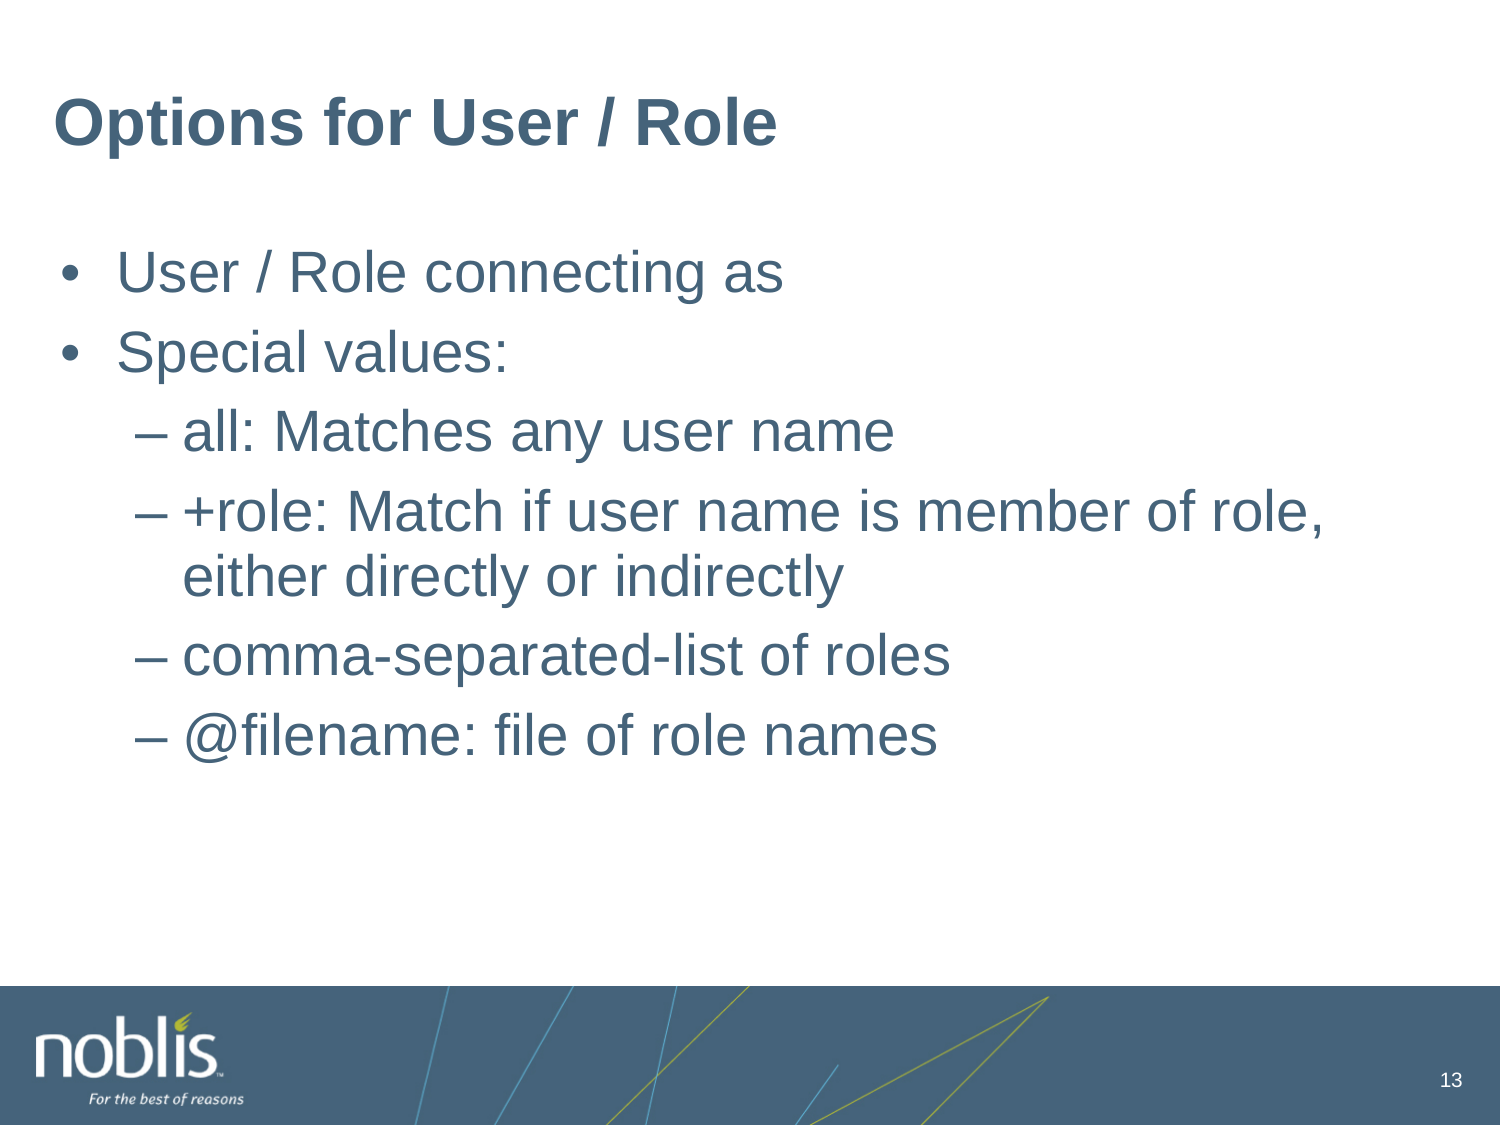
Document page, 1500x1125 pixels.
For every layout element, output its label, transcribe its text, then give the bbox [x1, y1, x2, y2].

picture [0, 986, 1500, 1125]
list User / Role connecting as Special values: all: Matches any user name +role: Match if user name is member of role, either directly or indirectly comma-separated-list of roles @filename: file of role names [60, 239, 1437, 968]
title Options for User / Role [53, 38, 1438, 211]
